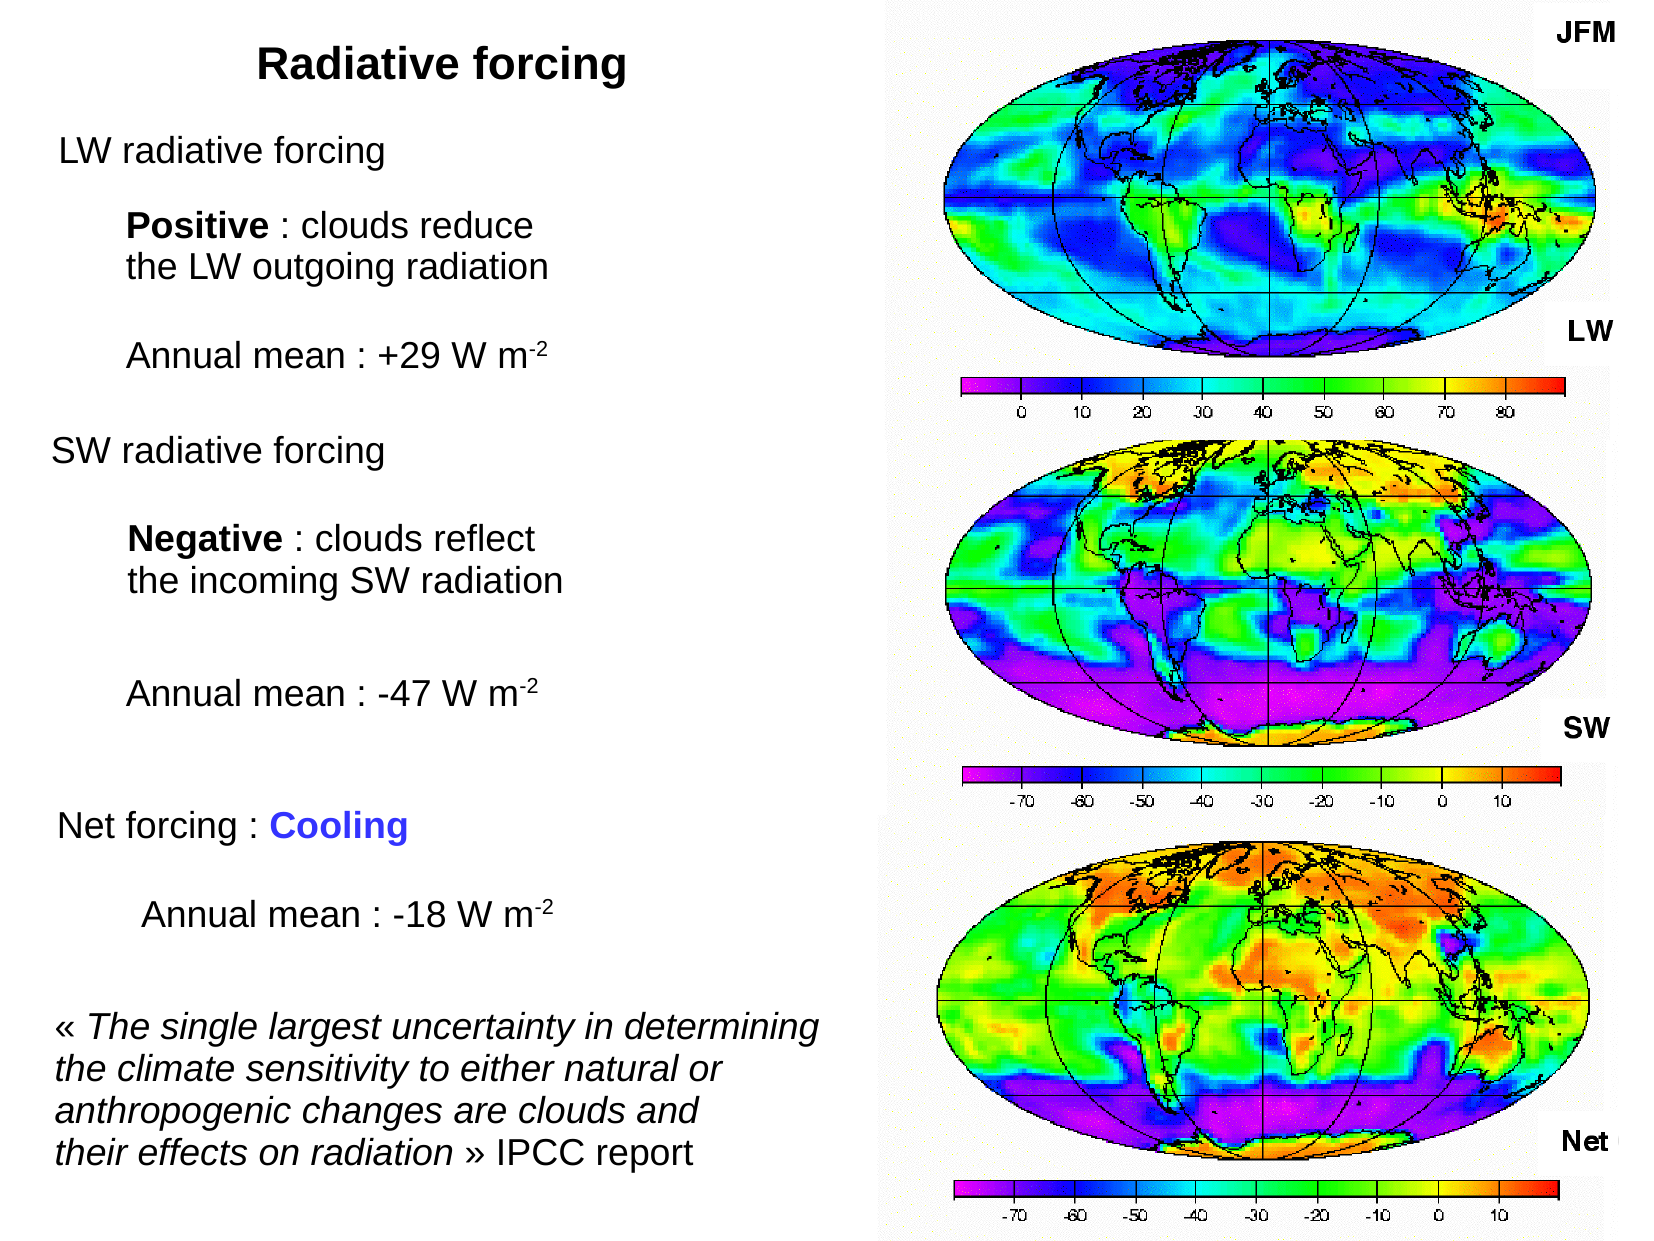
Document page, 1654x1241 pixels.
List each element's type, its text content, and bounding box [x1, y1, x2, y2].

text_box SW radiative forcing [36, 421, 401, 479]
text_box Annual mean : +29 W m-2 [111, 327, 563, 386]
text_box LW radiative forcing [43, 121, 401, 179]
text_box Radiative forcing [241, 30, 644, 97]
text_box Positive : clouds reduce the LW outgoing radiation [111, 196, 564, 296]
text_box Net forcing : Cooling [42, 796, 425, 854]
text_box « The single largest uncertainty in determining the climate sensitivity to either natural or anthropogenic changes are clouds and their effects on radiation » IPCC report [39, 998, 835, 1181]
picture [877, 0, 1619, 1241]
text_box Annual mean : -18 W m-2 [126, 885, 569, 944]
text_box Annual mean : -47 W m-2 [111, 664, 554, 724]
text_box Negative : clouds reflect the incoming SW radiation [112, 510, 580, 610]
